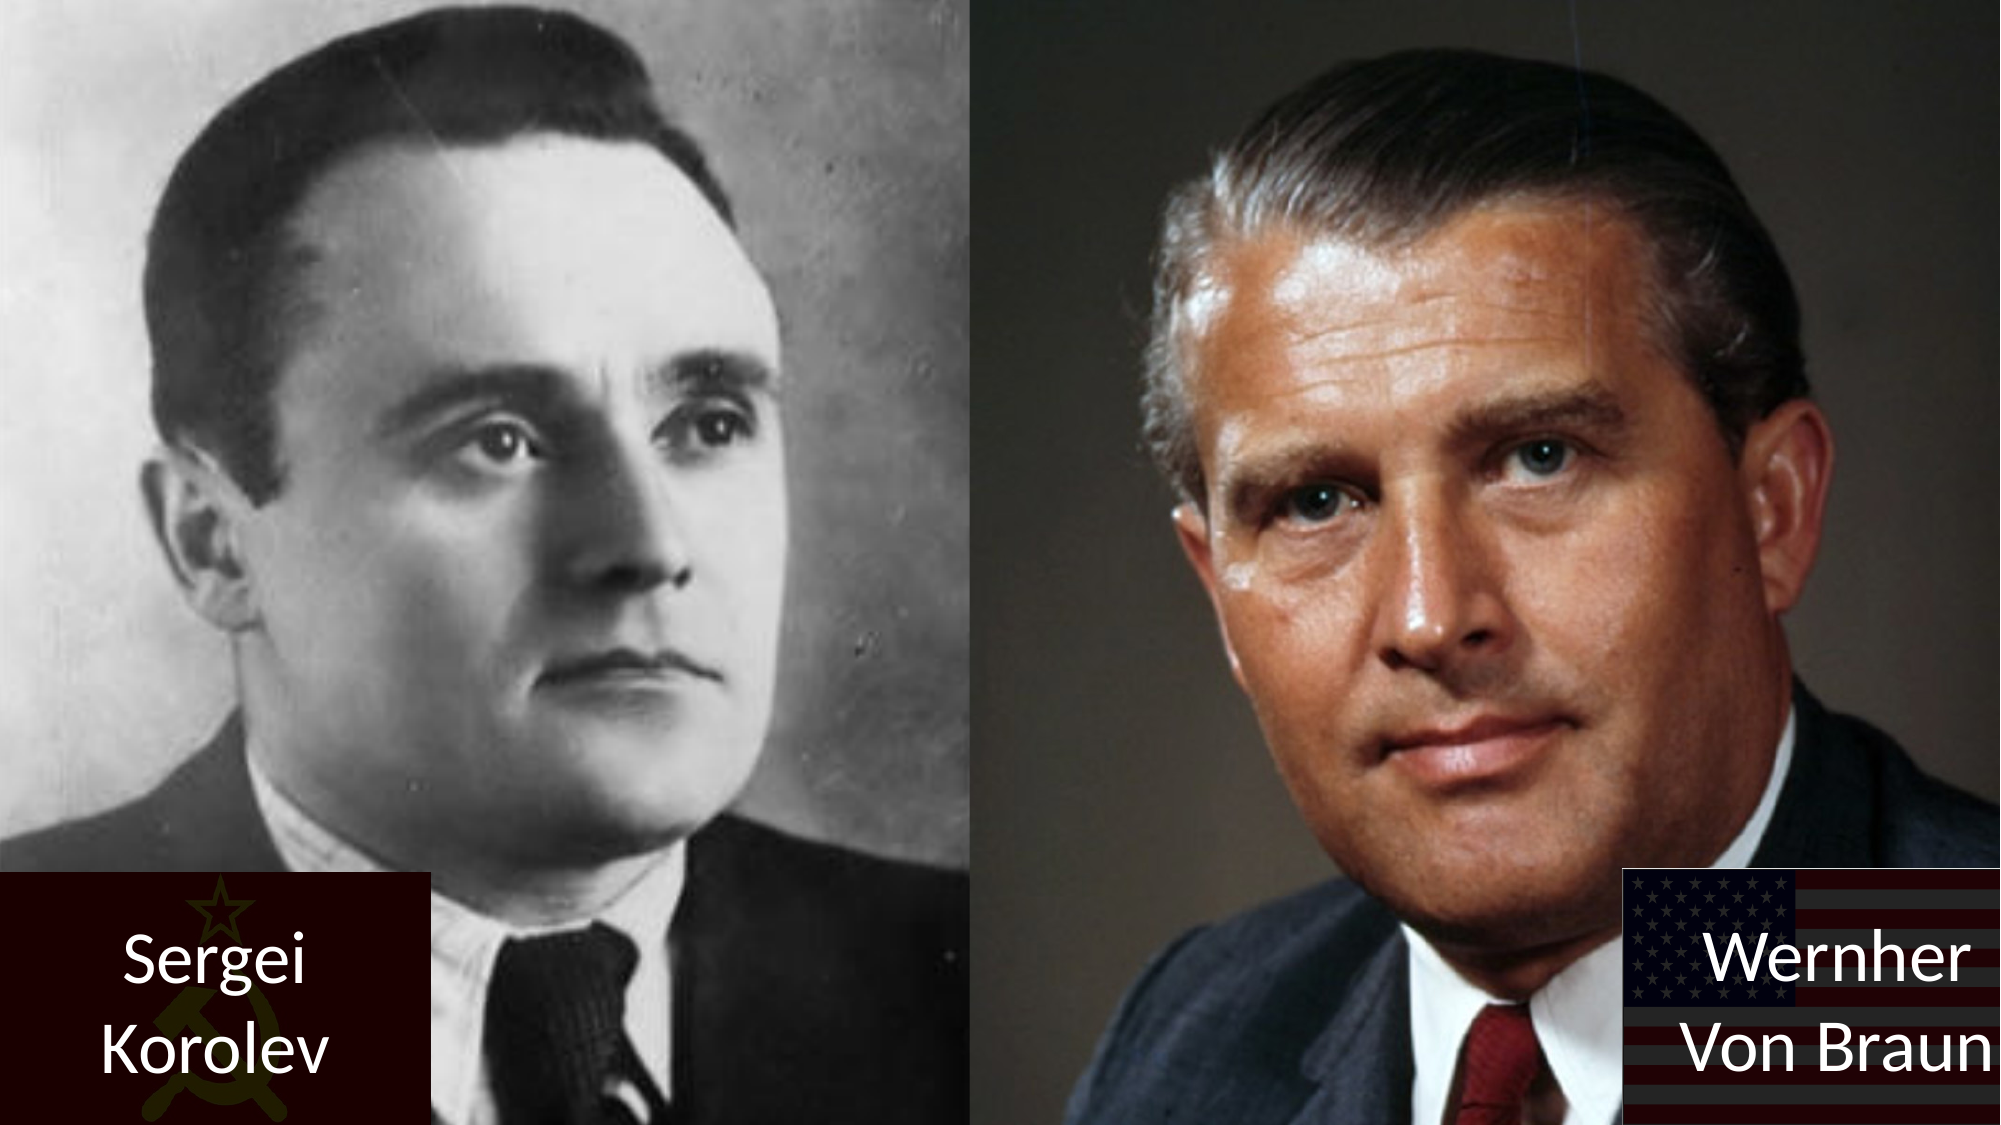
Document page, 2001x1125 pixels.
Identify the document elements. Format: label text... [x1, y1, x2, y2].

text_box Sergei Korolev [0, 872, 431, 1125]
picture [0, 0, 2000, 1125]
text_box Wernher Von Braun [1622, 869, 2000, 1125]
